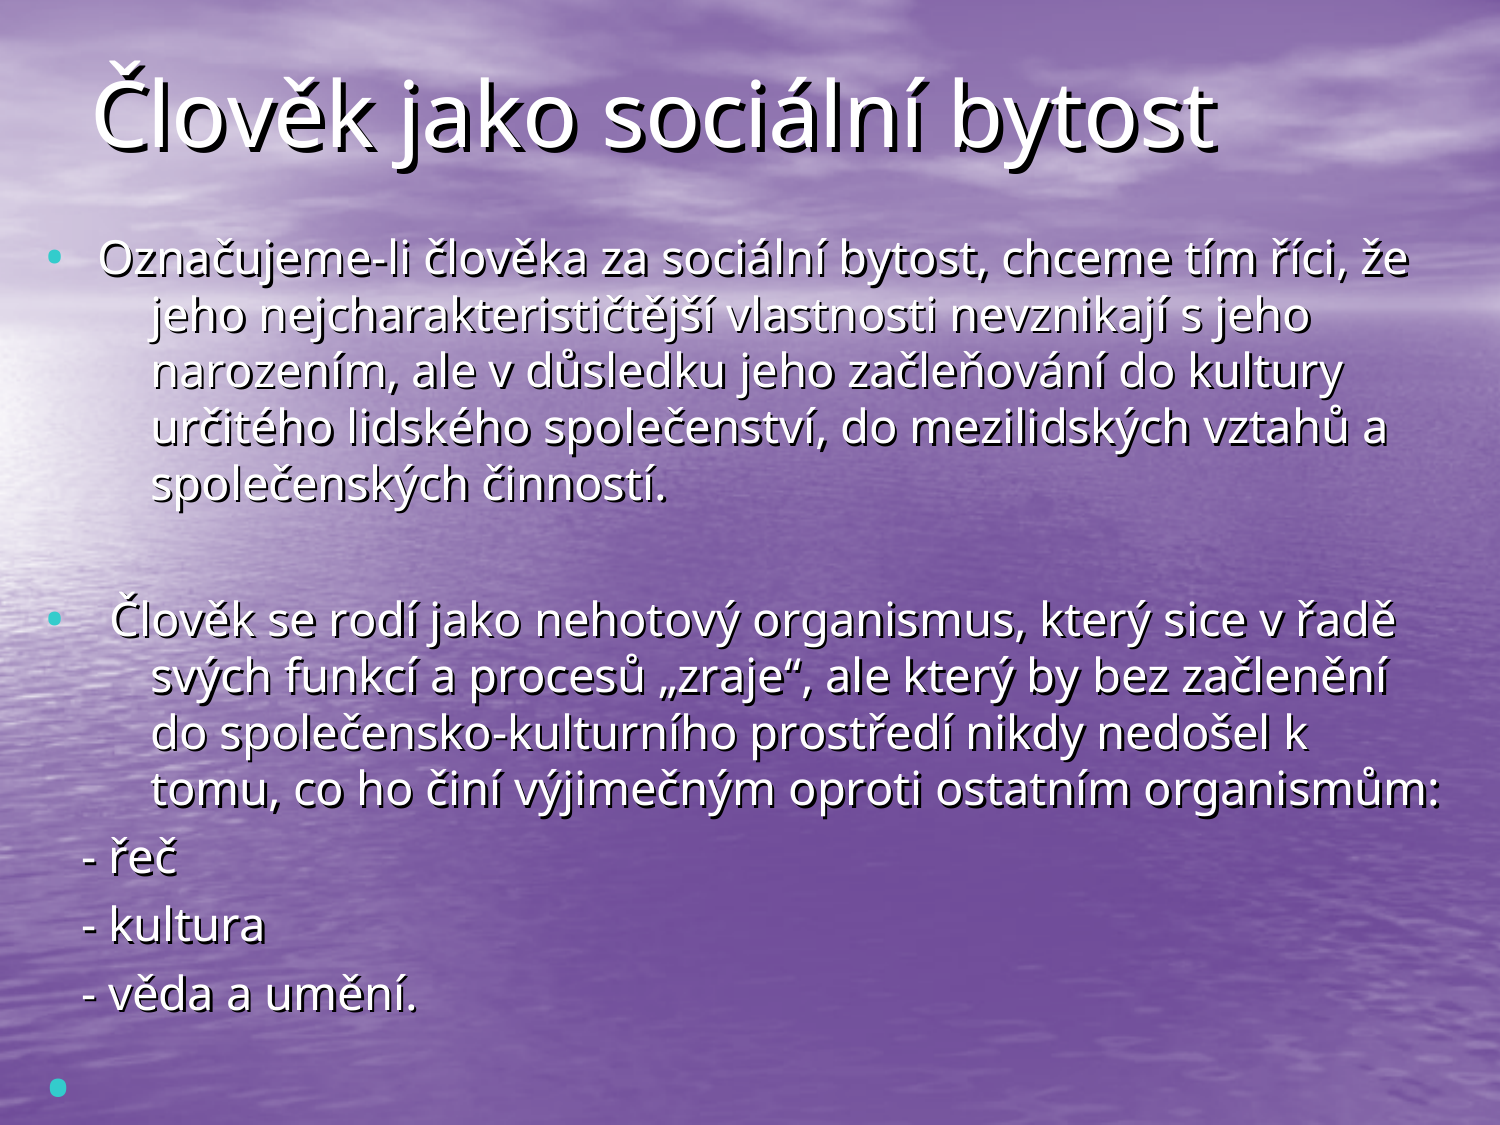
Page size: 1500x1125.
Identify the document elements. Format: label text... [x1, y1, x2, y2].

list Označujeme-li člověka za sociální bytost, chceme tím říci, že jeho nejcharakterističtější vlastnosti nevznikají s jeho narozením, ale v důsledku jeho začleňování do kultury určitého lidského společenství, do mezilidských vztahů a společenských činností. Člověk se rodí jako nehotový organismus, který sice v řadě svých funkcí a procesů „zraje“, ale který by bez začlenění do společensko-kulturního prostředí nikdy nedošel k tomu, co ho činí výjimečným oproti ostatním organismům: - řeč - kultura - věda a umění. [29, 220, 1459, 1083]
title Člověk jako sociální bytost [75, 47, 1426, 149]
